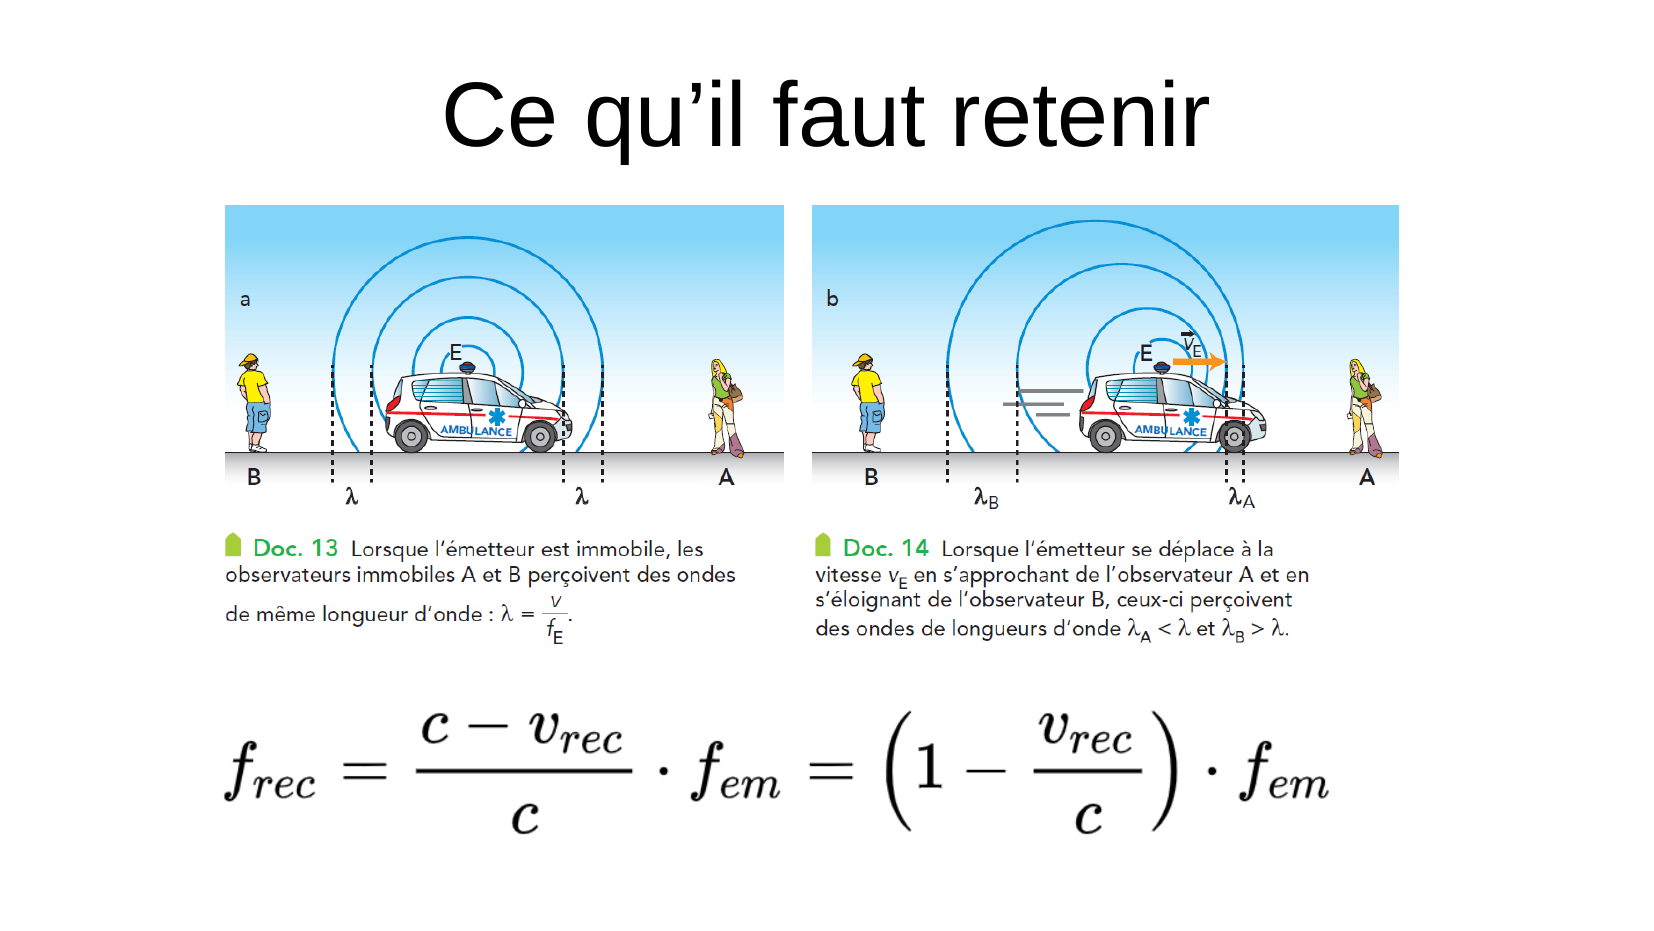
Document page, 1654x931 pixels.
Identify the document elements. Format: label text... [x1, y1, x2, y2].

picture [212, 682, 1384, 863]
title Ce qu’il faut retenir [82, 37, 1571, 193]
picture [205, 184, 1418, 650]
